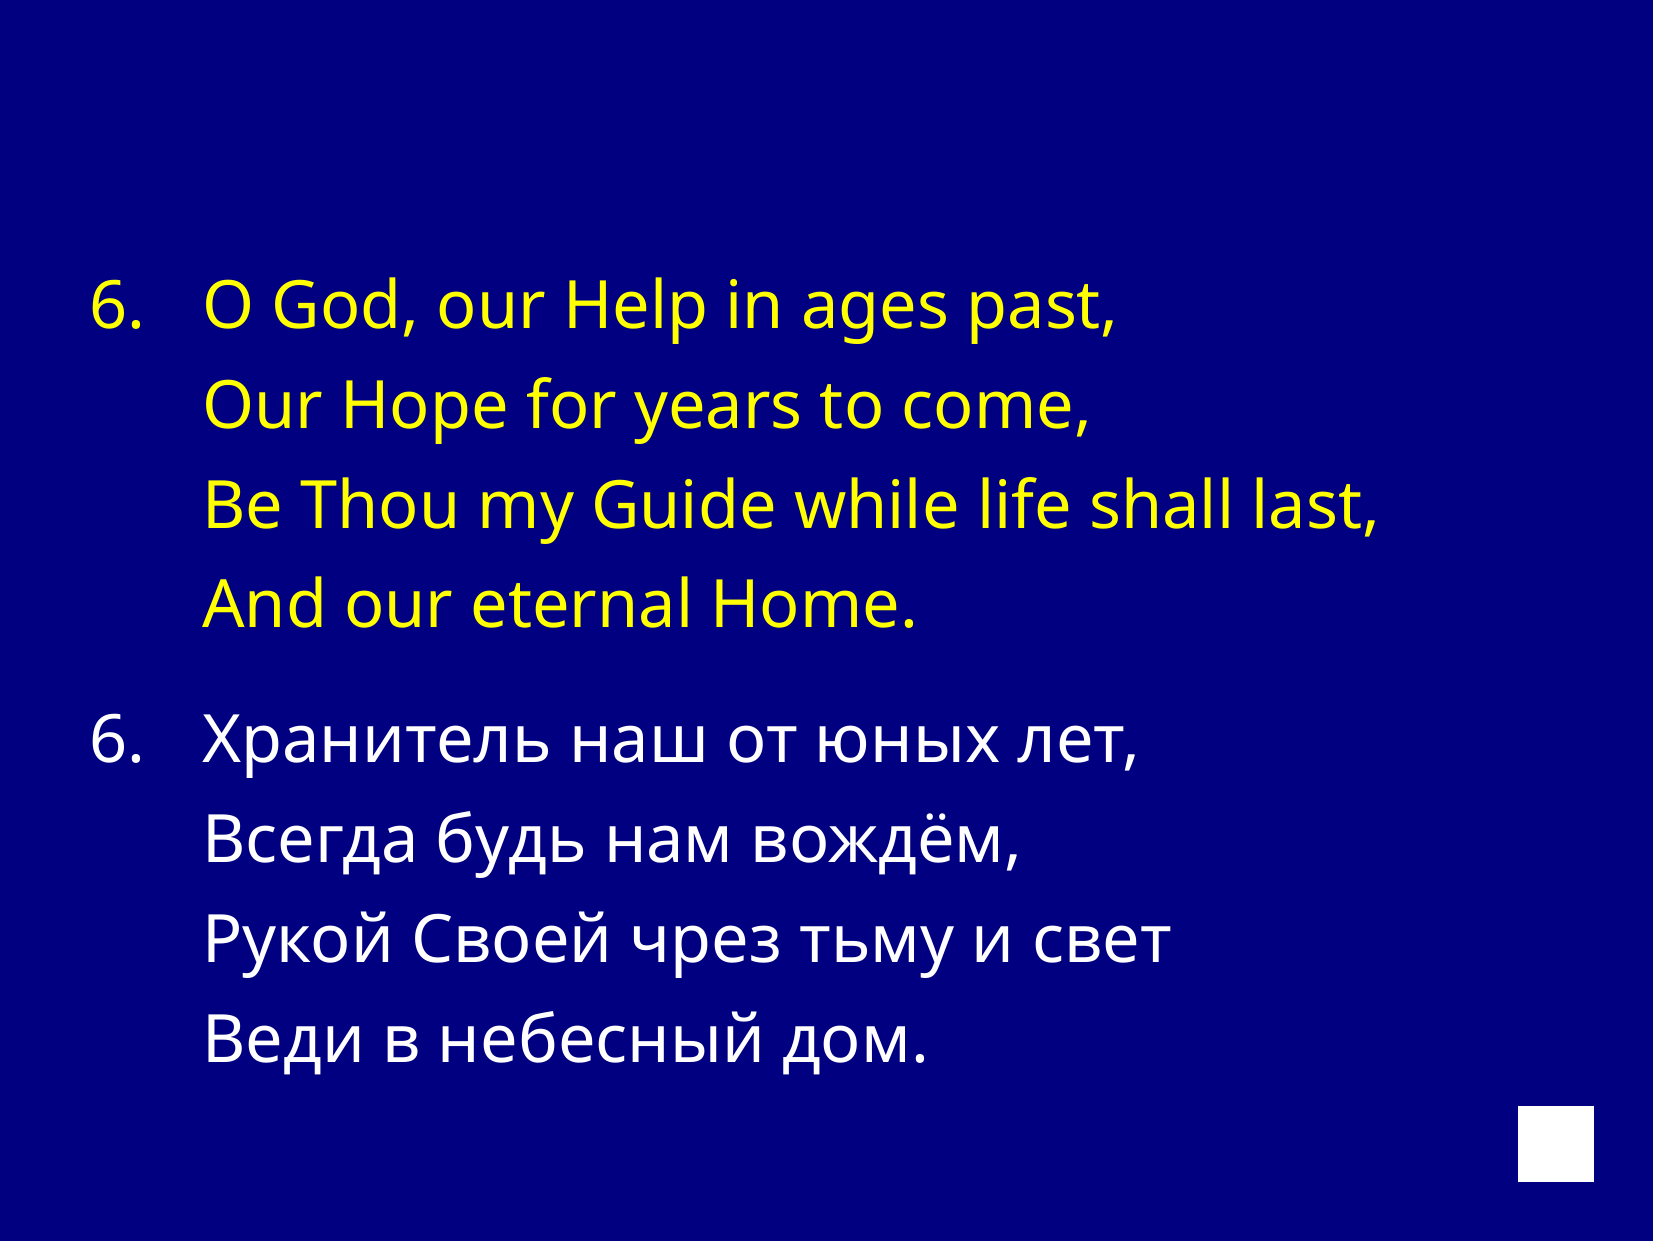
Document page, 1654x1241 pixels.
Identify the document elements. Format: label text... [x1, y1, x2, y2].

text_box 6. O God, our Help in ages past, Our Hope for years to come, Be Thou my Guide while life shall last, And our eternal Home. [75, 150, 1576, 638]
text_box [1518, 1106, 1594, 1182]
text_box 6. Хранитель наш от юных лет, Всегда будь нам вождём, Рукой Своей чрез тьму и свет Веди в небесный дом. [75, 675, 1576, 1163]
